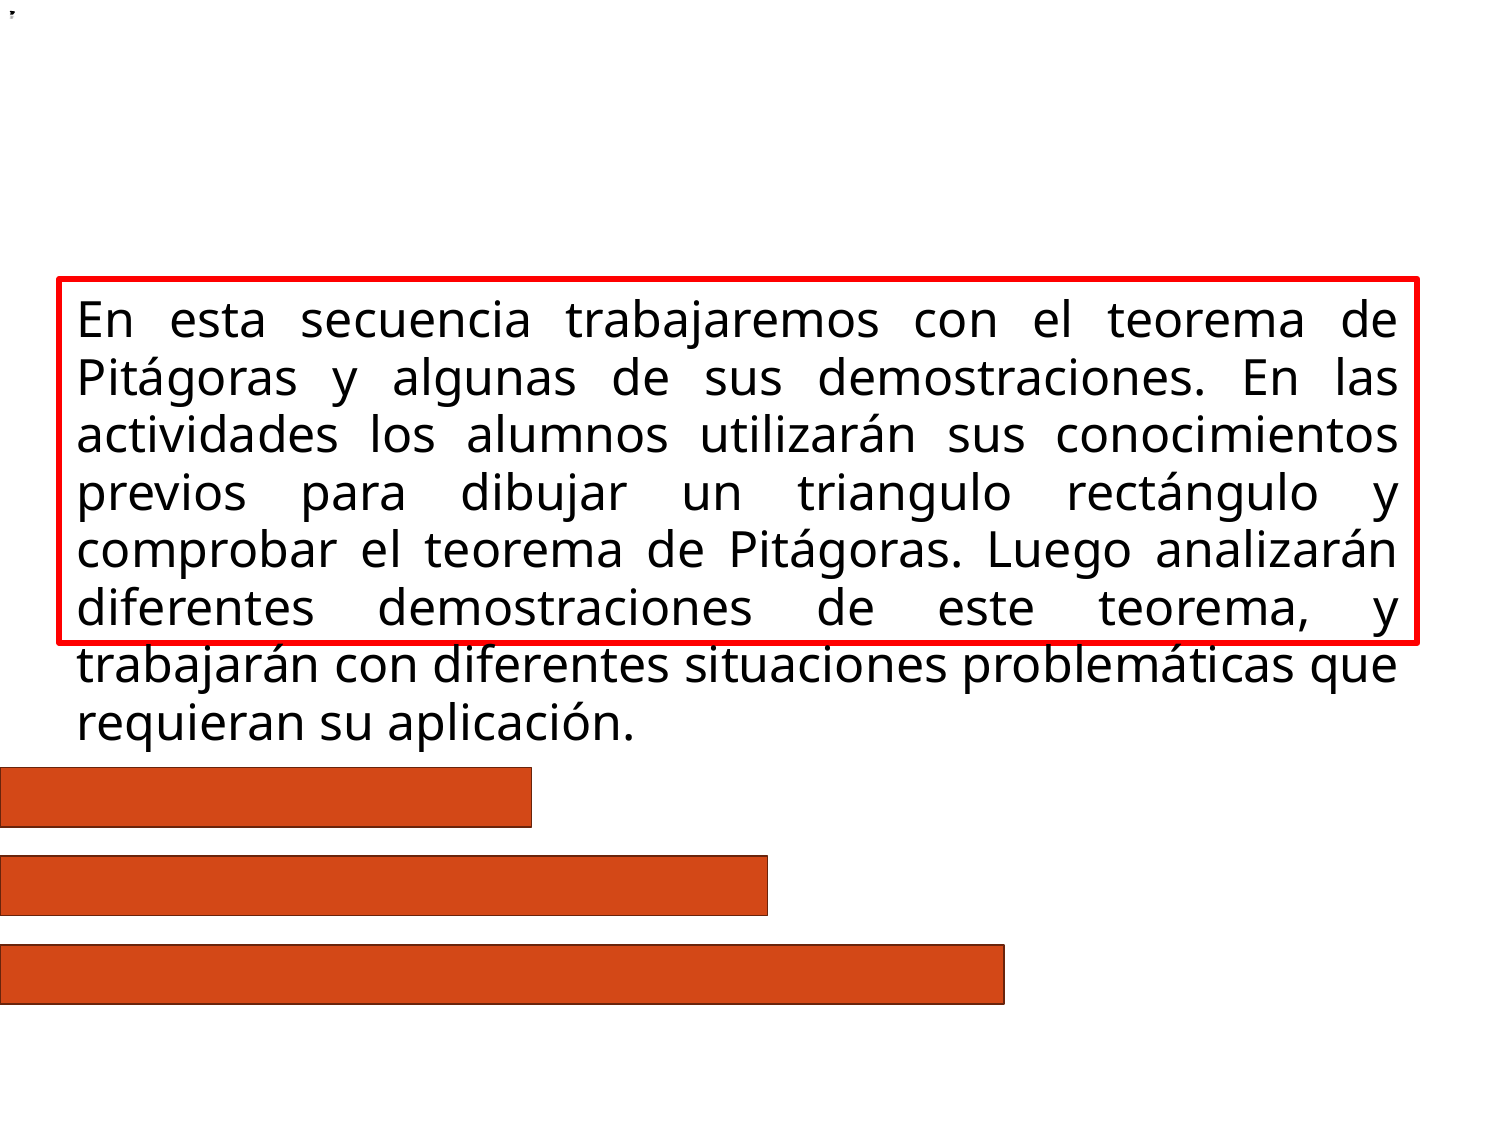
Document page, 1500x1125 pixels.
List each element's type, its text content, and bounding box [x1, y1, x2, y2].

text_box [0, 944, 1004, 1004]
text_box [0, 767, 532, 827]
text_box En esta secuencia trabajaremos con el teorema de Pitágoras y algunas de sus demostraciones. En las actividades los alumnos utilizarán sus conocimientos previos para dibujar un triangulo rectángulo y comprobar el teorema de Pitágoras. Luego analizarán diferentes demostraciones de este teorema, y trabajarán con diferentes situaciones problemáticas que requieran su aplicación. [59, 278, 1418, 643]
text_box [0, 856, 768, 916]
